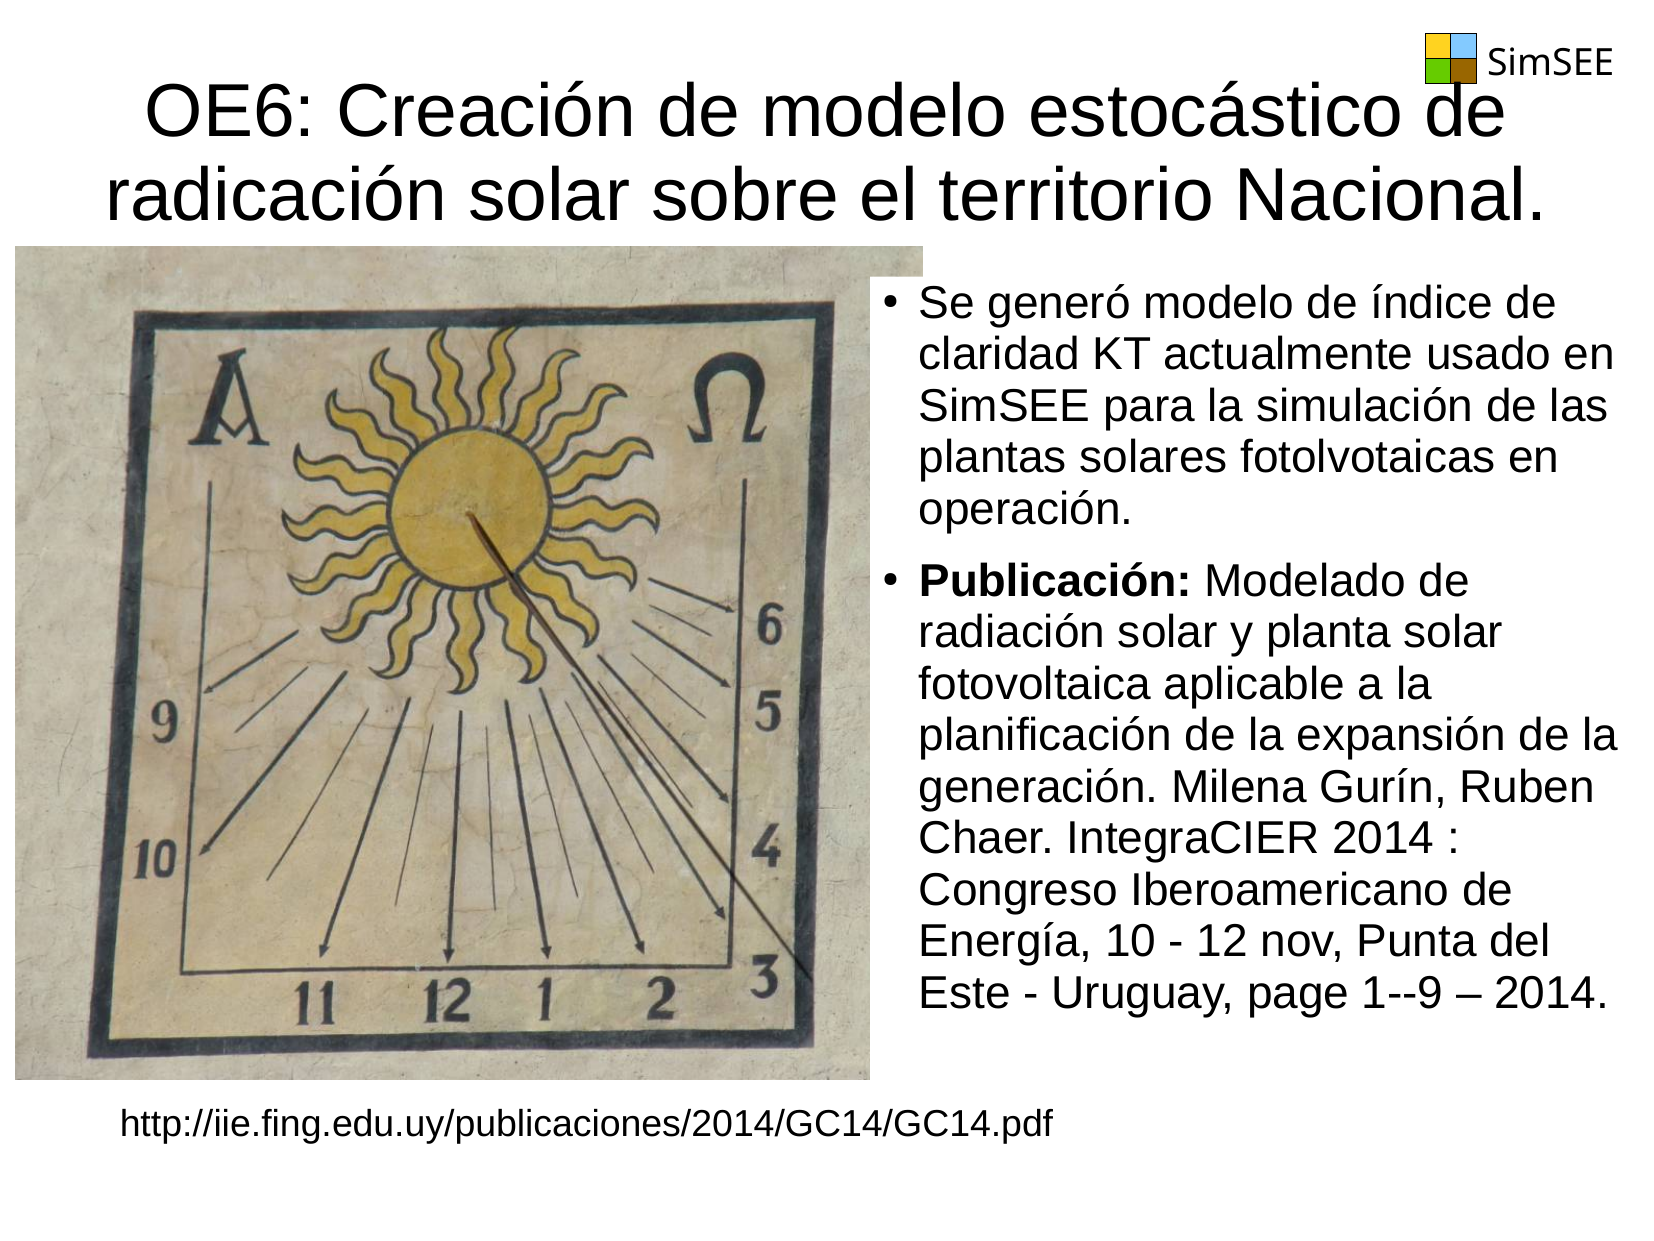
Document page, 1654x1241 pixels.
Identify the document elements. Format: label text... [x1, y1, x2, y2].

picture [15, 246, 923, 1081]
title OE6: Creación de modelo estocástico de radicación solar sobre el territorio Nacional. [82, 49, 1571, 257]
list Se generó modelo de índice de claridad KT actualmente usado en SimSEE para la simulación de las plantas solares fotolvotaicas en operación. Publicación: Modelado de radiación solar y planta solar fotovoltaica aplicable a la planificación de la expansión de la generación. Milena Gurín, Ruben Chaer. IntegraCIER 2014 : Congreso Iberoamericano de Energía, 10 - 12 nov, Punta del Este - Uruguay, page 1--9 – 2014. [870, 276, 1621, 1081]
text_box http://iie.fing.edu.uy/publicaciones/2014/GC14/GC14.pdf [105, 1095, 1591, 1152]
